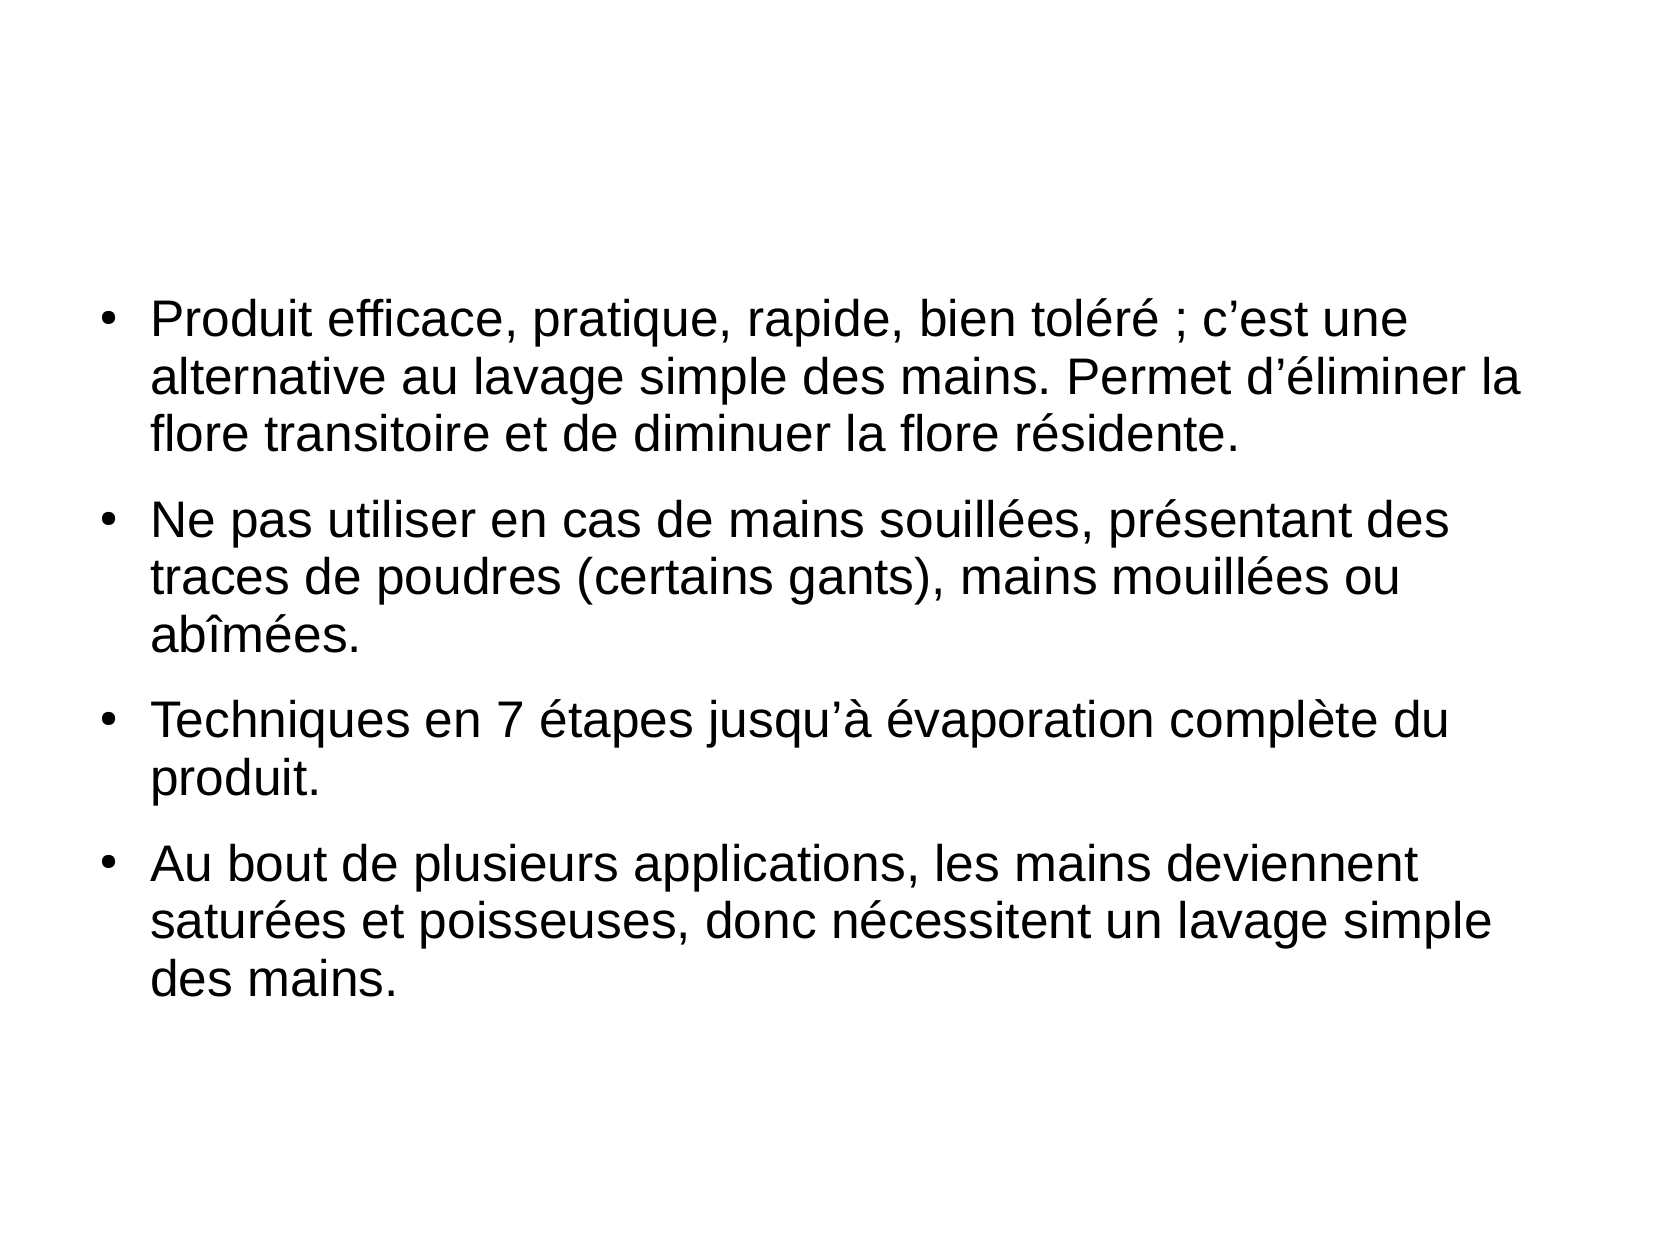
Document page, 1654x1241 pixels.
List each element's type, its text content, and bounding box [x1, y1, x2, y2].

list Produit efficace, pratique, rapide, bien toléré ; c’est une alternative au lavage simple des mains. Permet d’éliminer la flore transitoire et de diminuer la flore résidente. Ne pas utiliser en cas de mains souillées, présentant des traces de poudres (certains gants), mains mouillées ou abîmées. Techniques en 7 étapes jusqu’à évaporation complète du produit. Au bout de plusieurs applications, les mains deviennent saturées et poisseuses, donc nécessitent un lavage simple des mains. [82, 290, 1571, 1010]
